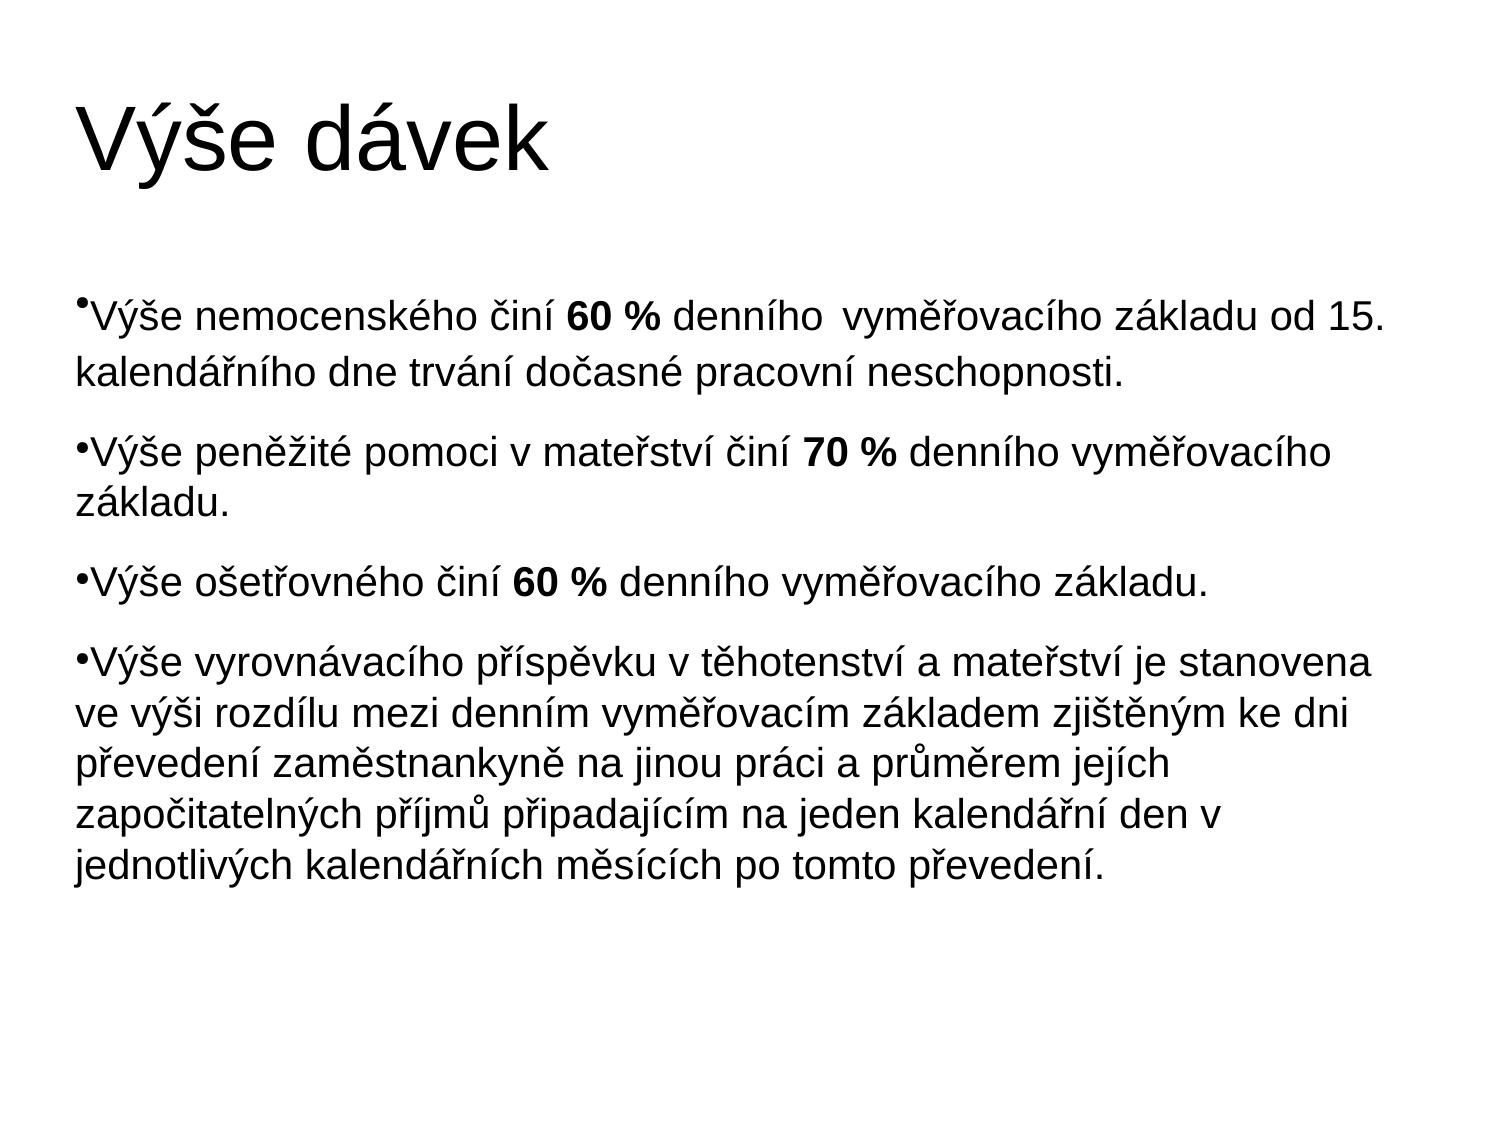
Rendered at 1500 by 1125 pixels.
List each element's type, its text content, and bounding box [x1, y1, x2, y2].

title Výše dávek [75, 44, 1425, 233]
list Výše nemocenského činí 60 % denního vyměřovacího základu od 15. kalendářního dne trvání dočasné pracovní neschopnosti. Výše peněžité pomoci v mateřství činí 70 % denního vyměřovacího základu. Výše ošetřovného činí 60 % denního vyměřovacího základu. Výše vyrovnávacího příspěvku v těhotenství a mateřství je stanovena ve výši rozdílu mezi denním vyměřovacím základem zjištěným ke dni převedení zaměstnankyně na jinou práci a průměrem jejích započitatelných příjmů připadajícím na jeden kalendářní den v jednotlivých kalendářních měsících po tomto převedení. [75, 263, 1425, 1006]
